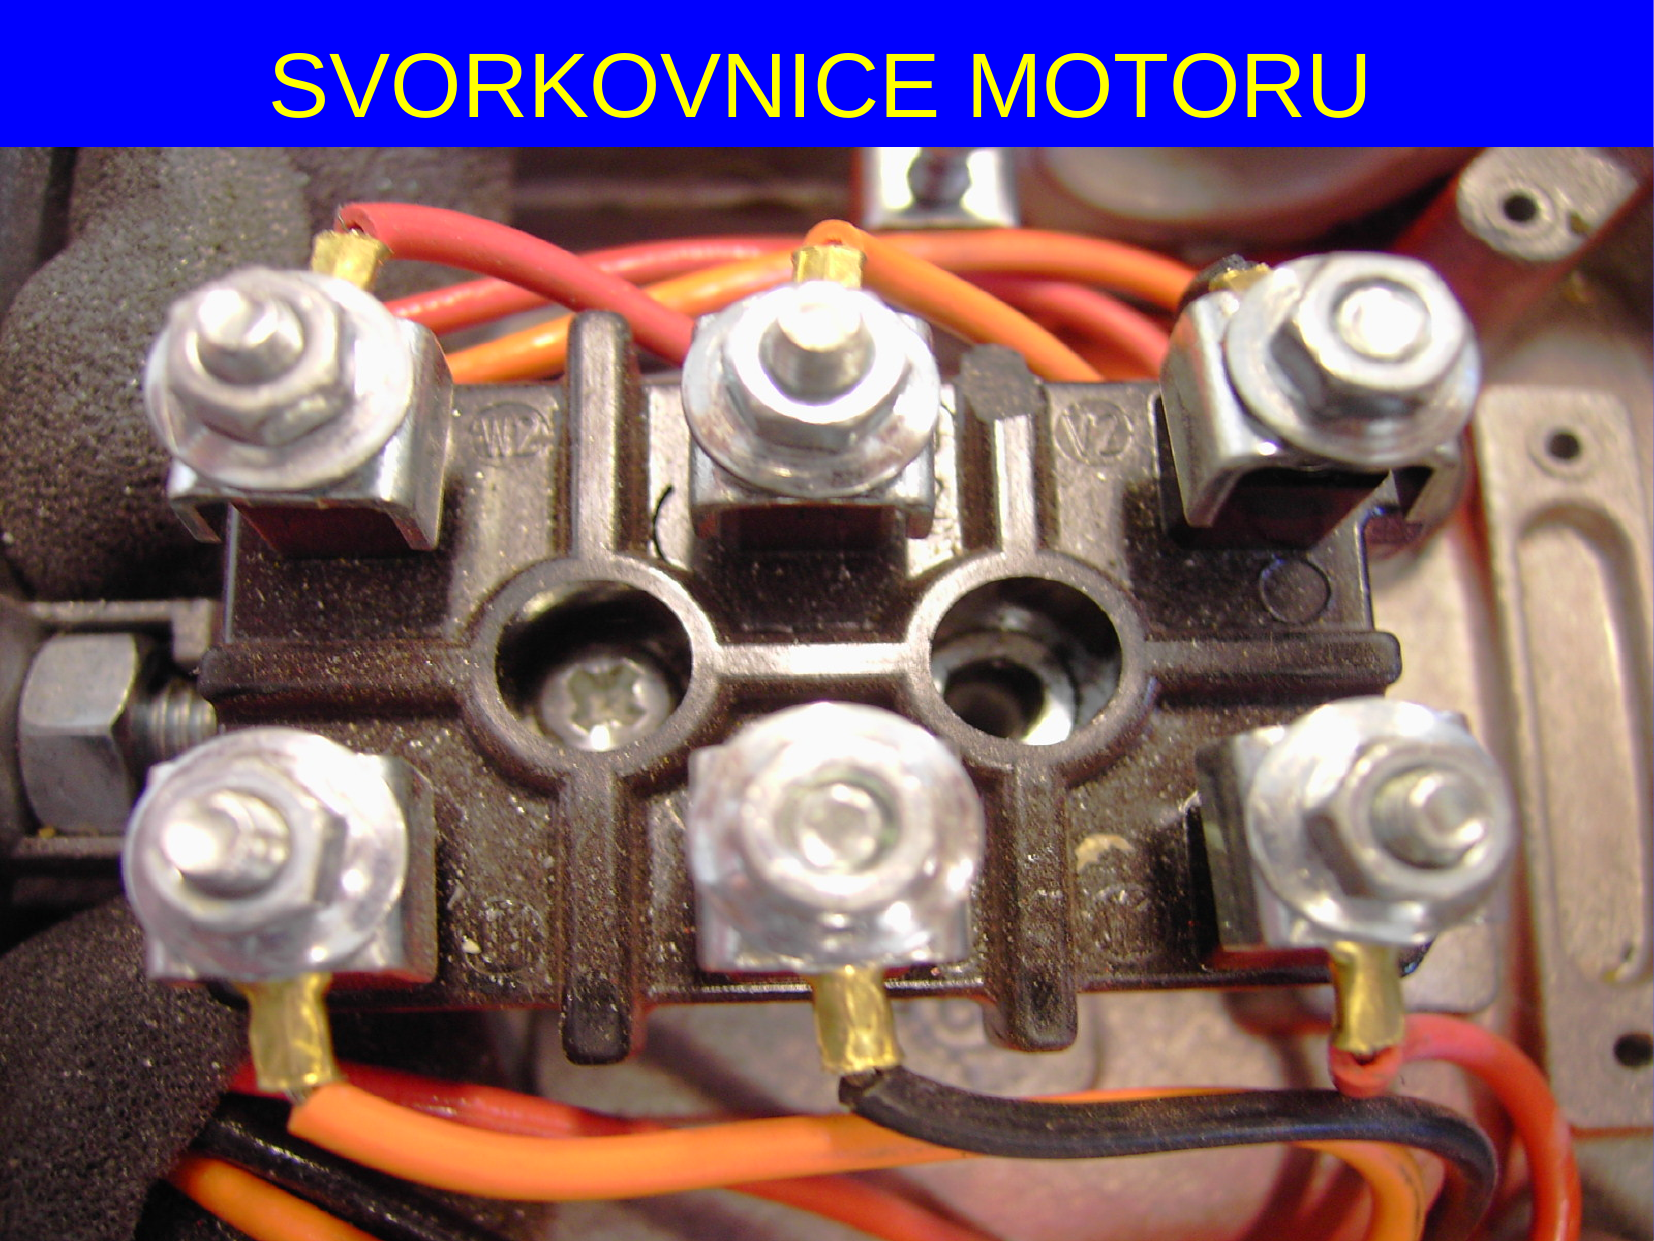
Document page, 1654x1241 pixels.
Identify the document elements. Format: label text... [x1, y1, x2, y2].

picture [0, 147, 1654, 1241]
title SVORKOVNICE MOTORU [78, 0, 1566, 147]
